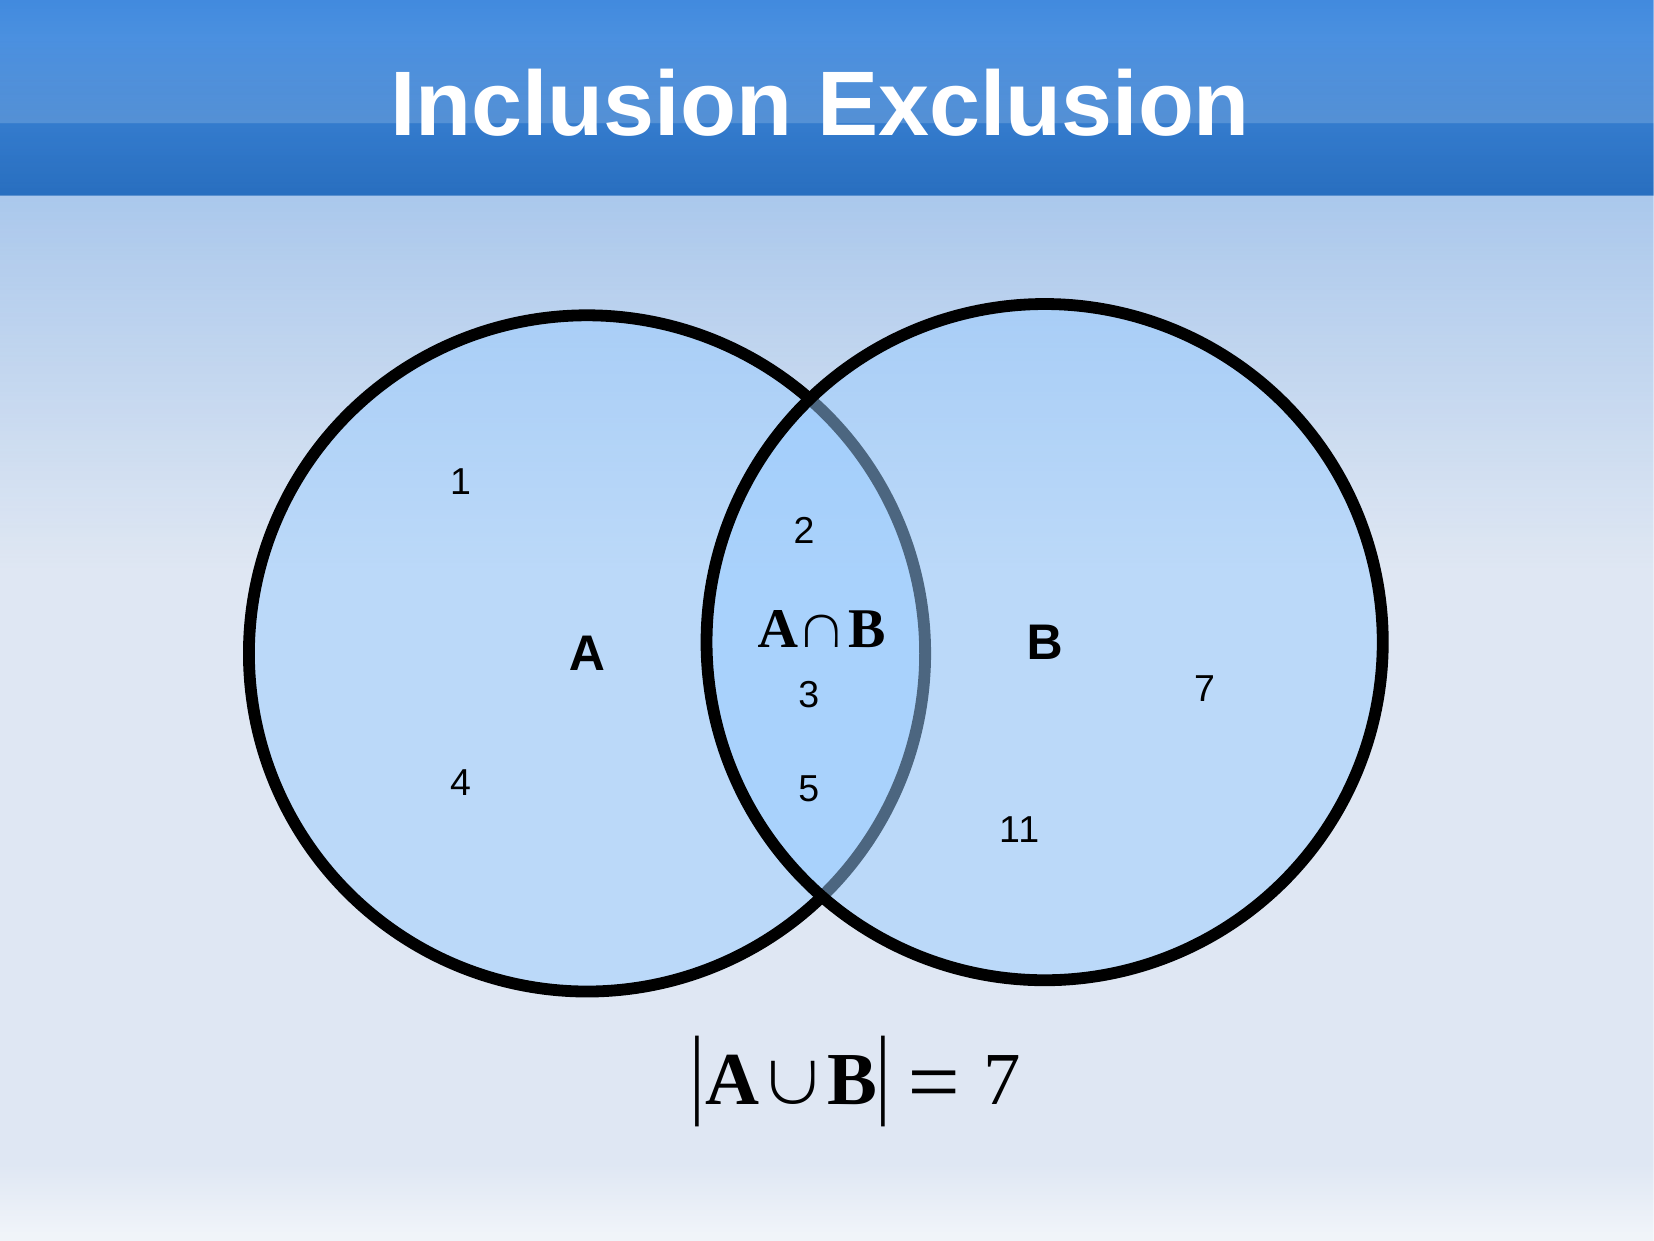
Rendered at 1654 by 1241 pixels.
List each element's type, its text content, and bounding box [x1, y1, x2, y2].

chart [749, 592, 892, 666]
text_box 3 [783, 666, 857, 728]
picture [0, 0, 1654, 1241]
title Inclusion Exclusion [76, 0, 1565, 208]
text_box 1 [435, 453, 508, 515]
text_box 11 [984, 801, 1058, 863]
text_box 2 [778, 502, 852, 564]
text_box B [706, 304, 1383, 981]
text_box 4 [435, 754, 508, 816]
text_box A [248, 315, 822, 992]
chart [676, 1032, 1027, 1131]
text_box 7 [1179, 659, 1253, 722]
text_box 5 [783, 760, 857, 822]
